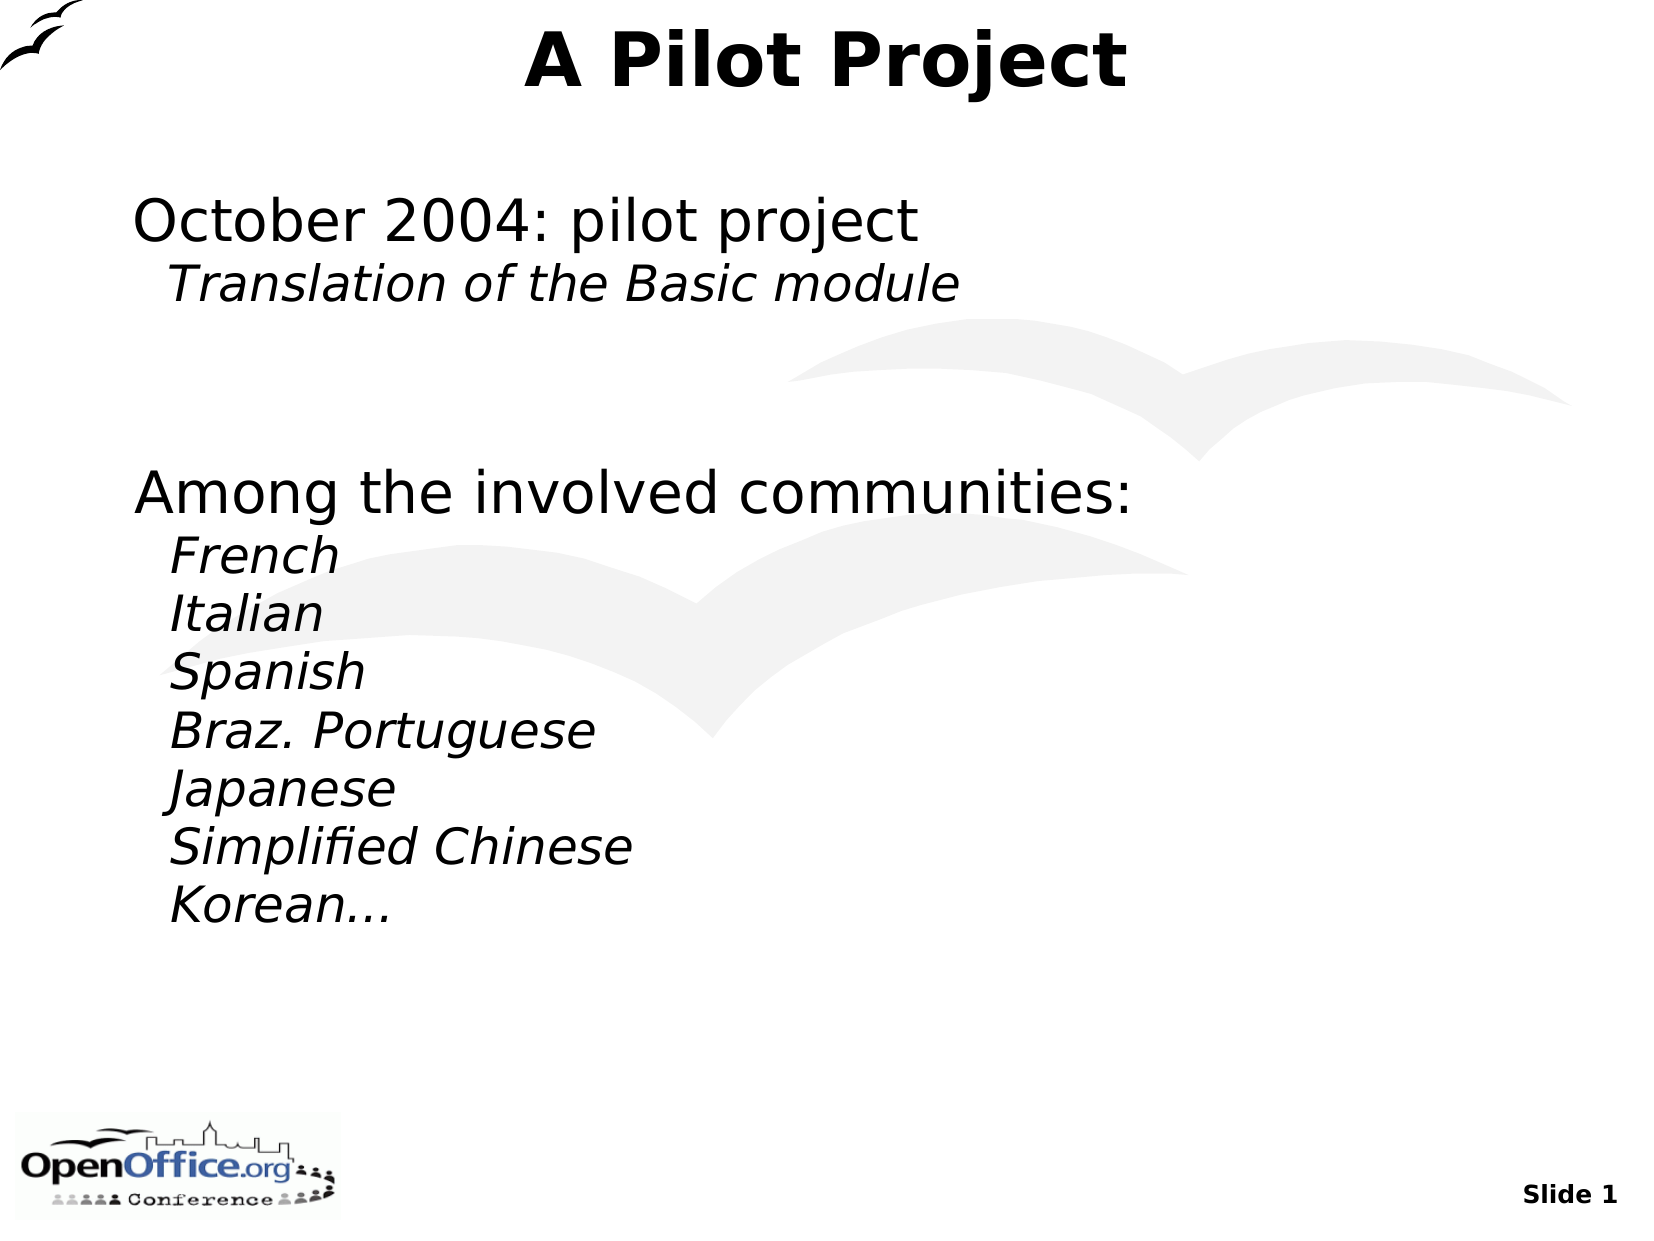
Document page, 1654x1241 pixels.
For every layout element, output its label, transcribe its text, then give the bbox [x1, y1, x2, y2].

text_box October 2004: pilot project Translation of the Basic module [96, 187, 1531, 379]
picture [15, 1112, 341, 1220]
title A Pilot Project [0, 0, 1654, 121]
text_box Among the involved communities: French Italian Spanish Braz. Portuguese Japanese Simplified Chinese Korean... [99, 459, 1525, 1062]
